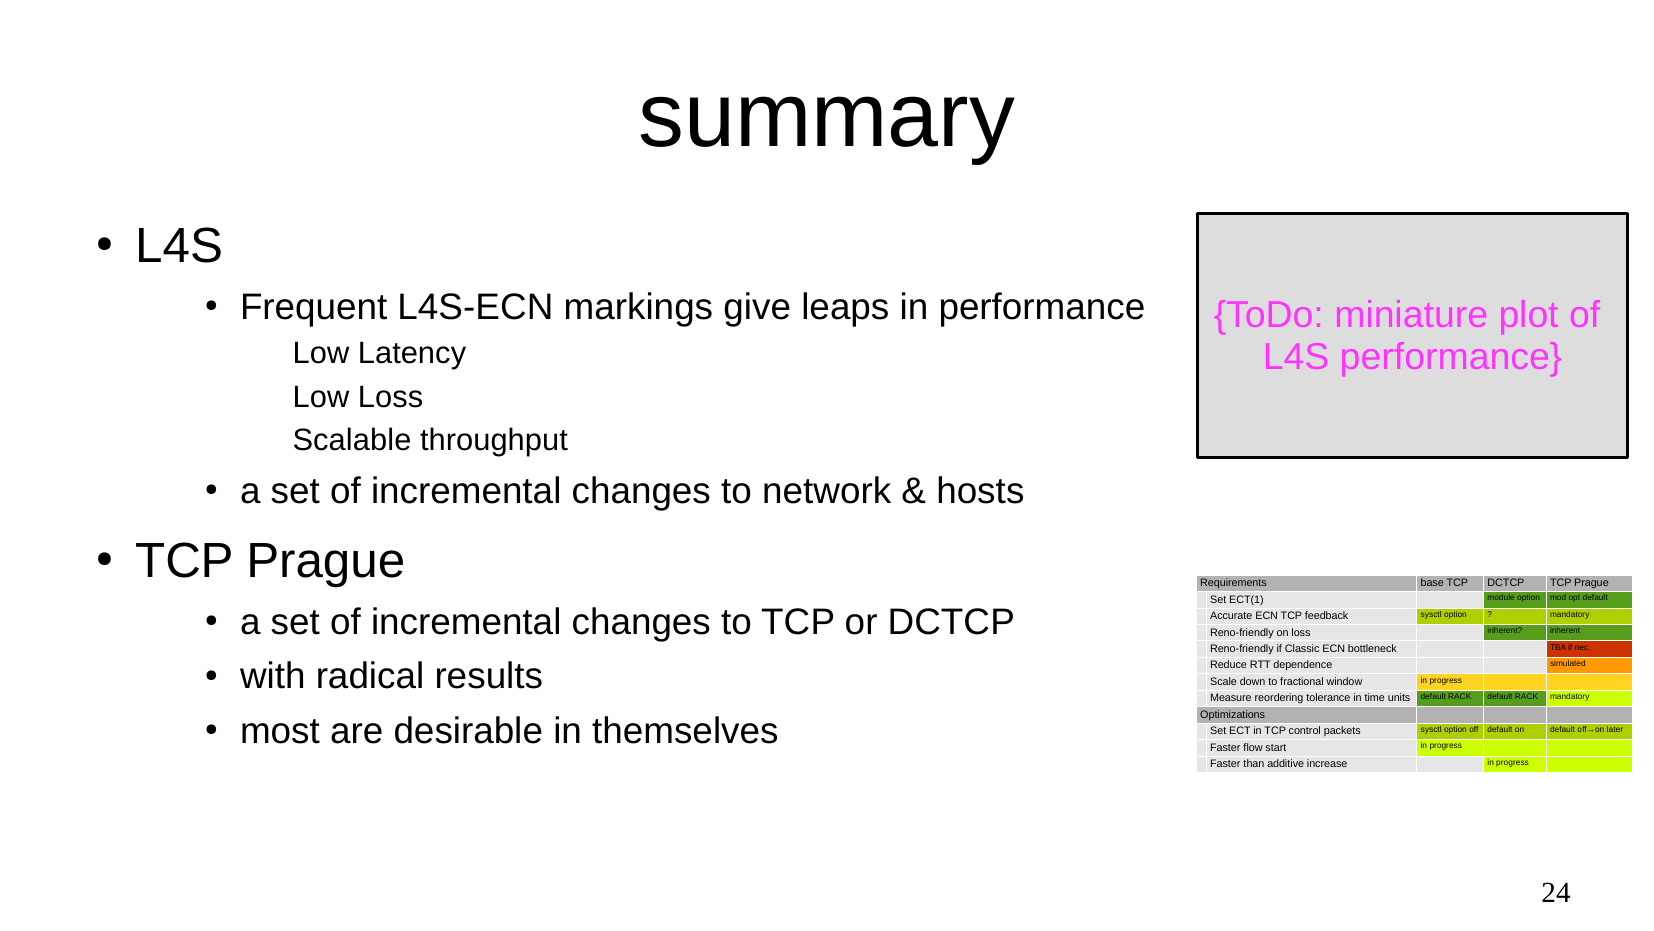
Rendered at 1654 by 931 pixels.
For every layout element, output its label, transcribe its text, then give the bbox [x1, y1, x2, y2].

title summary [82, 37, 1571, 193]
picture [1195, 574, 1632, 773]
text_box {ToDo: miniature plot of L4S performance} [1197, 213, 1628, 458]
list L4S Frequent L4S-ECN markings give leaps in performance Low Latency Low Loss Scalable throughput a set of incremental changes to network & hosts TCP Prague a set of incremental changes to TCP or DCTCP with radical results most are desirable in themselves [82, 217, 1571, 758]
